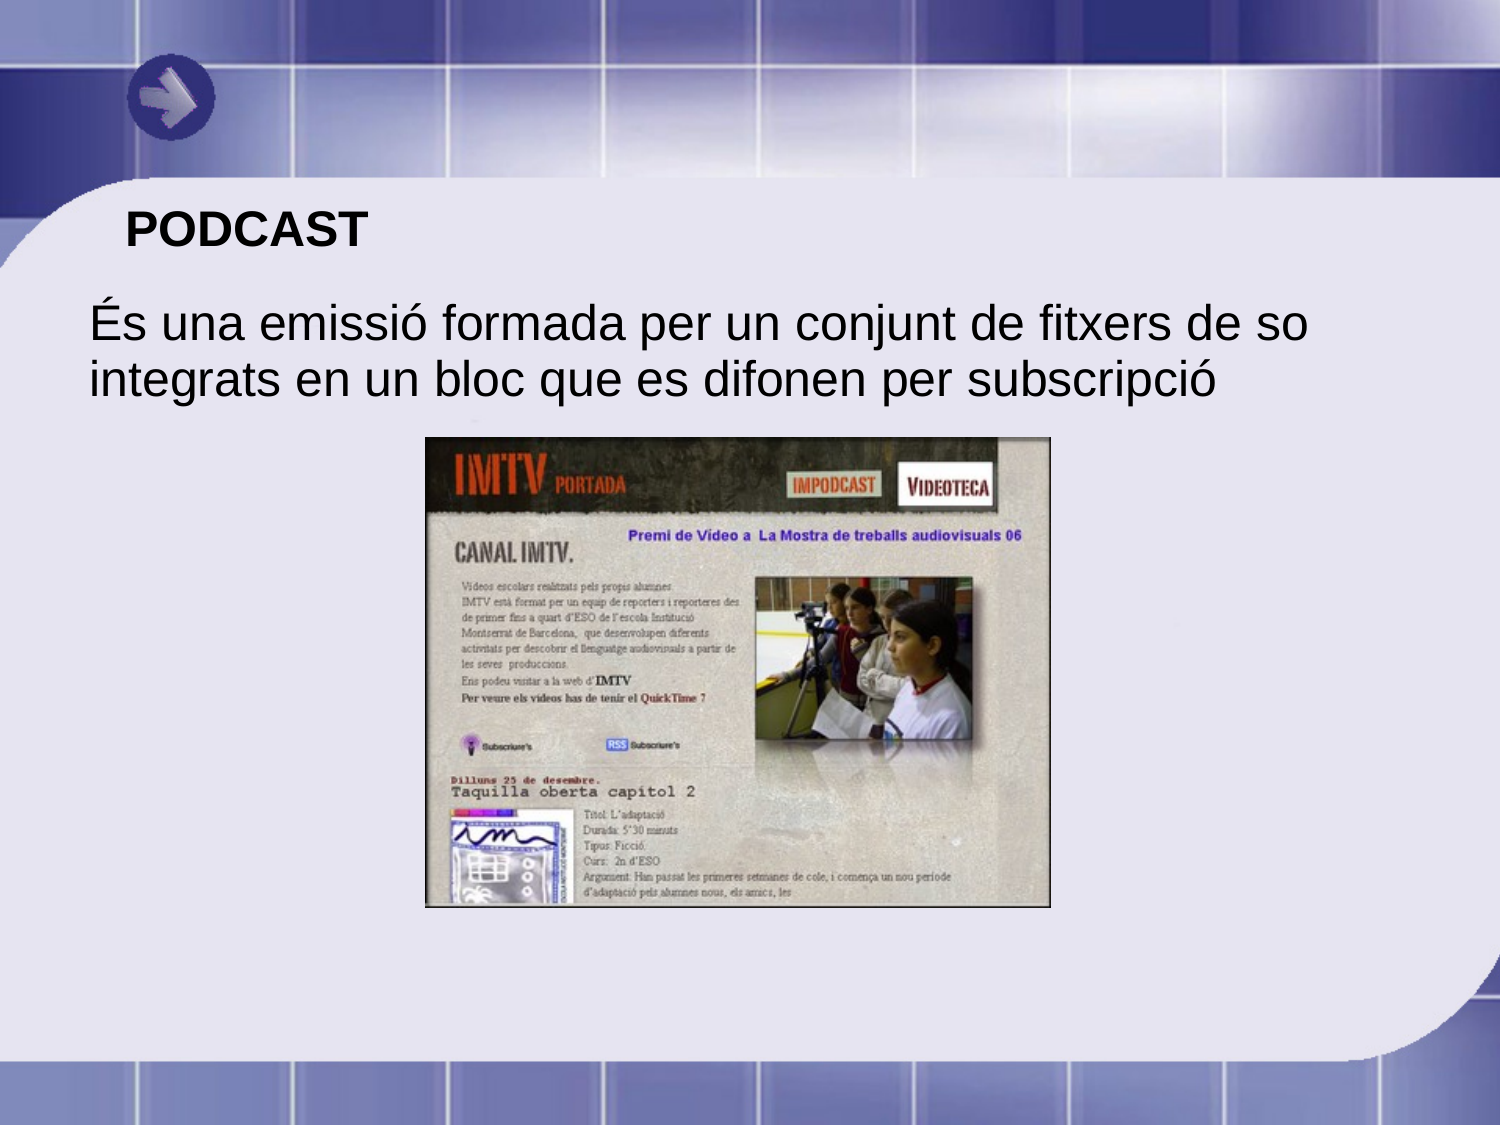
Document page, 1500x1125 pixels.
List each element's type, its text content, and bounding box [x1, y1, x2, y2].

text_box PODCAST [110, 193, 385, 266]
text_box És una emissió formada per un conjunt de fitxers de so integrats en un bloc que es difonen per subscripció [74, 287, 1463, 415]
picture [0, 0, 1500, 1125]
